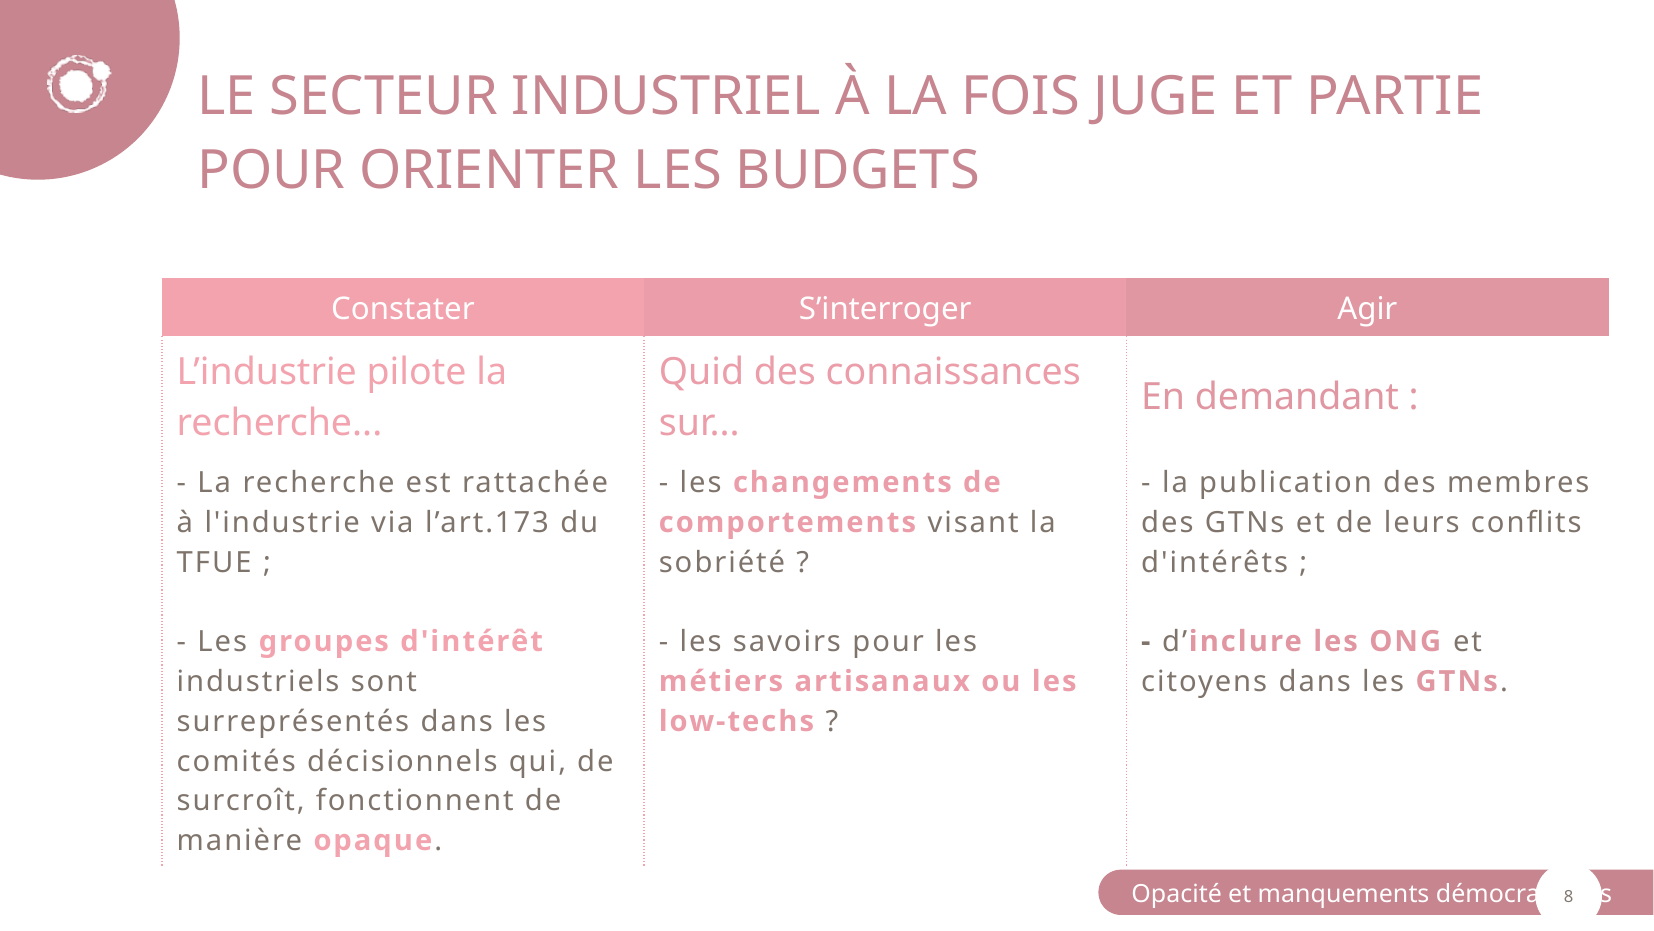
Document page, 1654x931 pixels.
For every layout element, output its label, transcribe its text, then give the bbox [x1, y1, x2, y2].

text_box 8 [1535, 862, 1602, 930]
table_header Constater [162, 278, 644, 336]
title LE SECTEUR INDUSTRIEL À LA FOIS JUGE ET PARTIE POUR ORIENTER LES BUDGETS [167, 23, 1654, 237]
table_cell - les changements de comportements visant la sobriété ? - les savoirs pour les métiers artisanaux ou les low-techs ? [644, 454, 1126, 867]
table_cell L’industrie pilote la recherche... [162, 336, 644, 454]
text_box Opacité et manquements démocratiques [1590, 869, 1654, 915]
table_cell - La recherche est rattachée à l'industrie via l’art.173 du TFUE ; - Les groupes d'intérêt industriels sont surreprésentés dans les comités décisionnels qui, de surcroît, fonctionnent de manière opaque. [162, 454, 644, 867]
table_cell En demandant : [1126, 336, 1609, 454]
text_box Opacité et manquements démocratiques [1098, 869, 1547, 915]
table_cell - la publication des membres des GTNs et de leurs conflits d'intérêts ; - d’inclure les ONG et citoyens dans les GTNs. [1126, 454, 1609, 867]
table_cell Quid des connaissances sur... [644, 336, 1126, 454]
table_header Agir [1126, 278, 1609, 336]
table_header S’interroger [644, 278, 1126, 336]
text_box [0, 0, 180, 180]
picture [47, 55, 113, 113]
